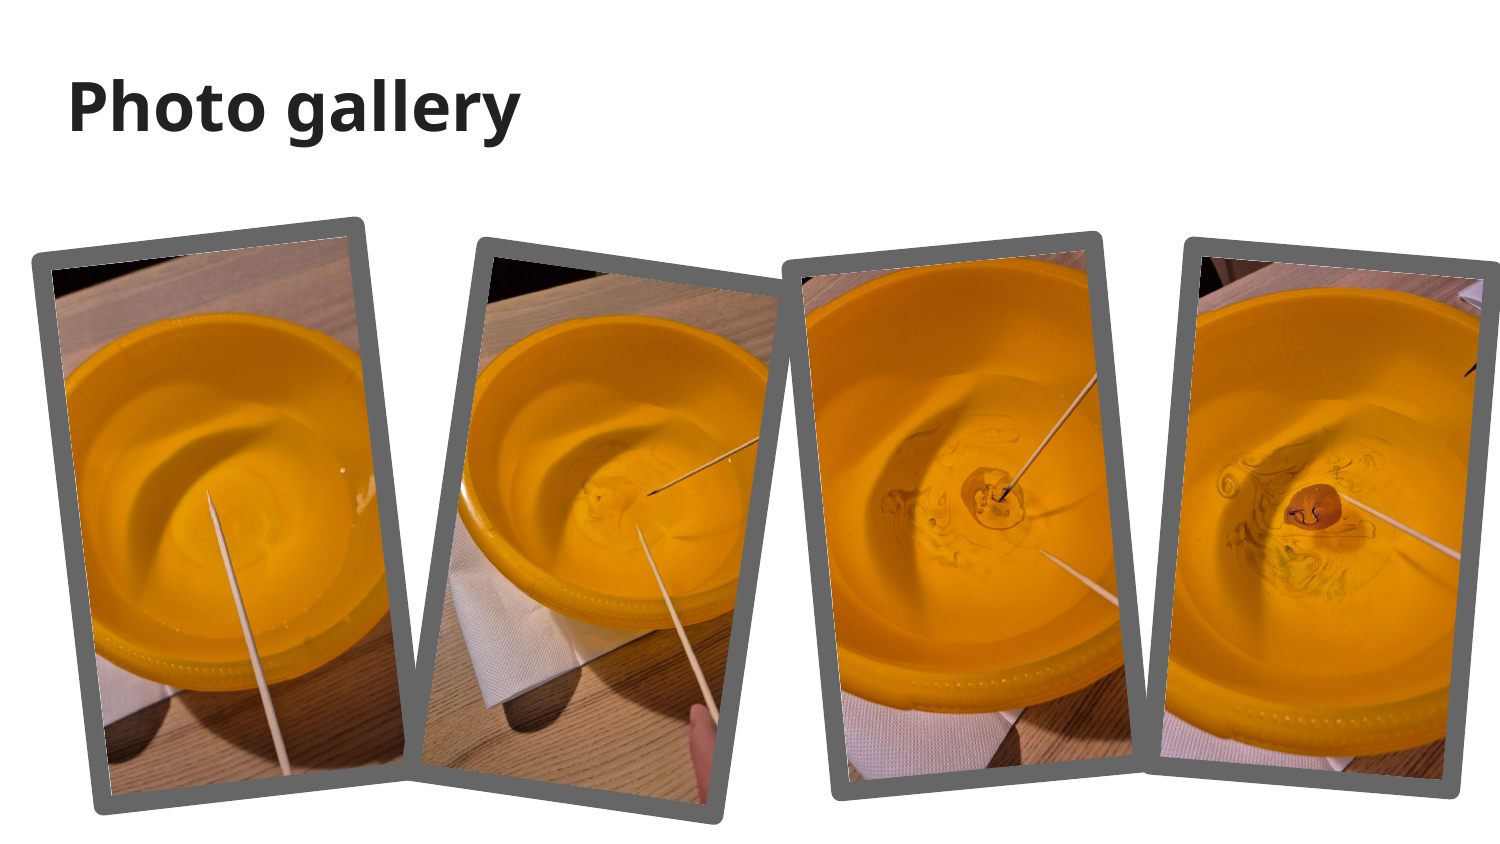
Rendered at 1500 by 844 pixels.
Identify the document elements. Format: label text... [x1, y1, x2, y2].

picture [420, 256, 780, 805]
picture [1160, 256, 1484, 780]
picture [801, 250, 1134, 782]
title Photo gallery [51, 48, 1449, 180]
picture [51, 236, 405, 796]
